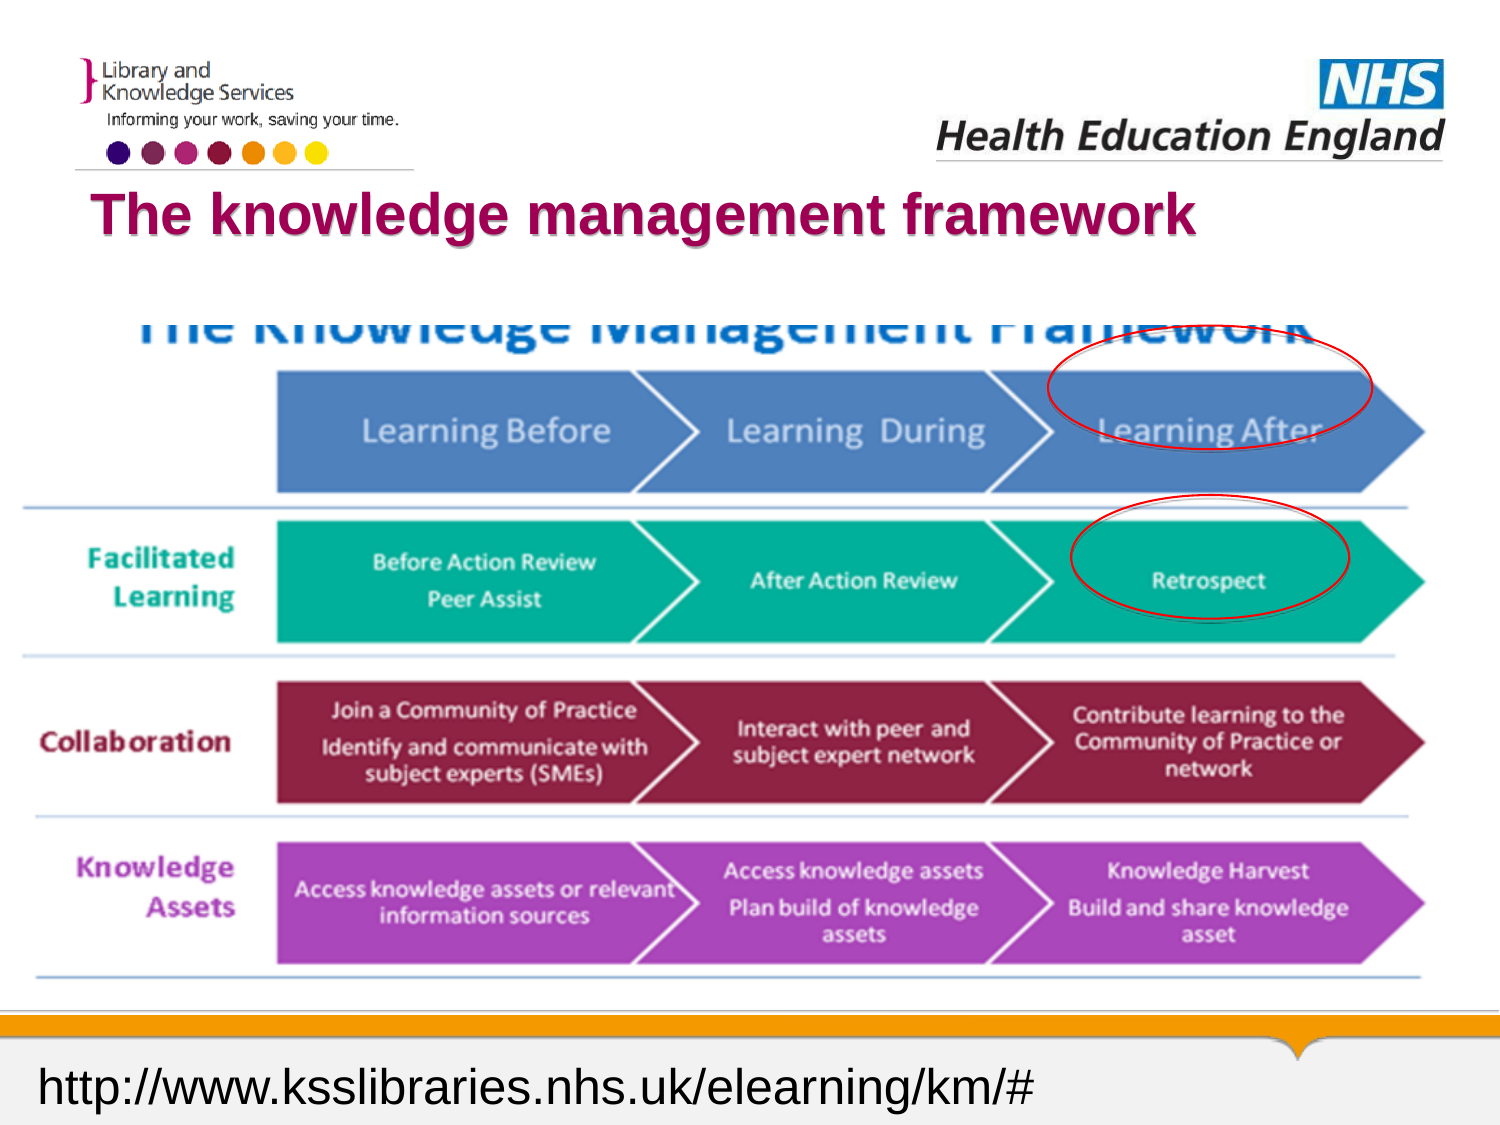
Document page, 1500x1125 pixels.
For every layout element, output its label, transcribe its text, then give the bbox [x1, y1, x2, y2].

title The knowledge management framework [97, 185, 1373, 298]
picture [1050, 327, 1370, 448]
text_box http://www.ksslibraries.nhs.uk/elearning/km/# [22, 1047, 1373, 1124]
picture [75, 54, 416, 169]
picture [0, 325, 1500, 1010]
